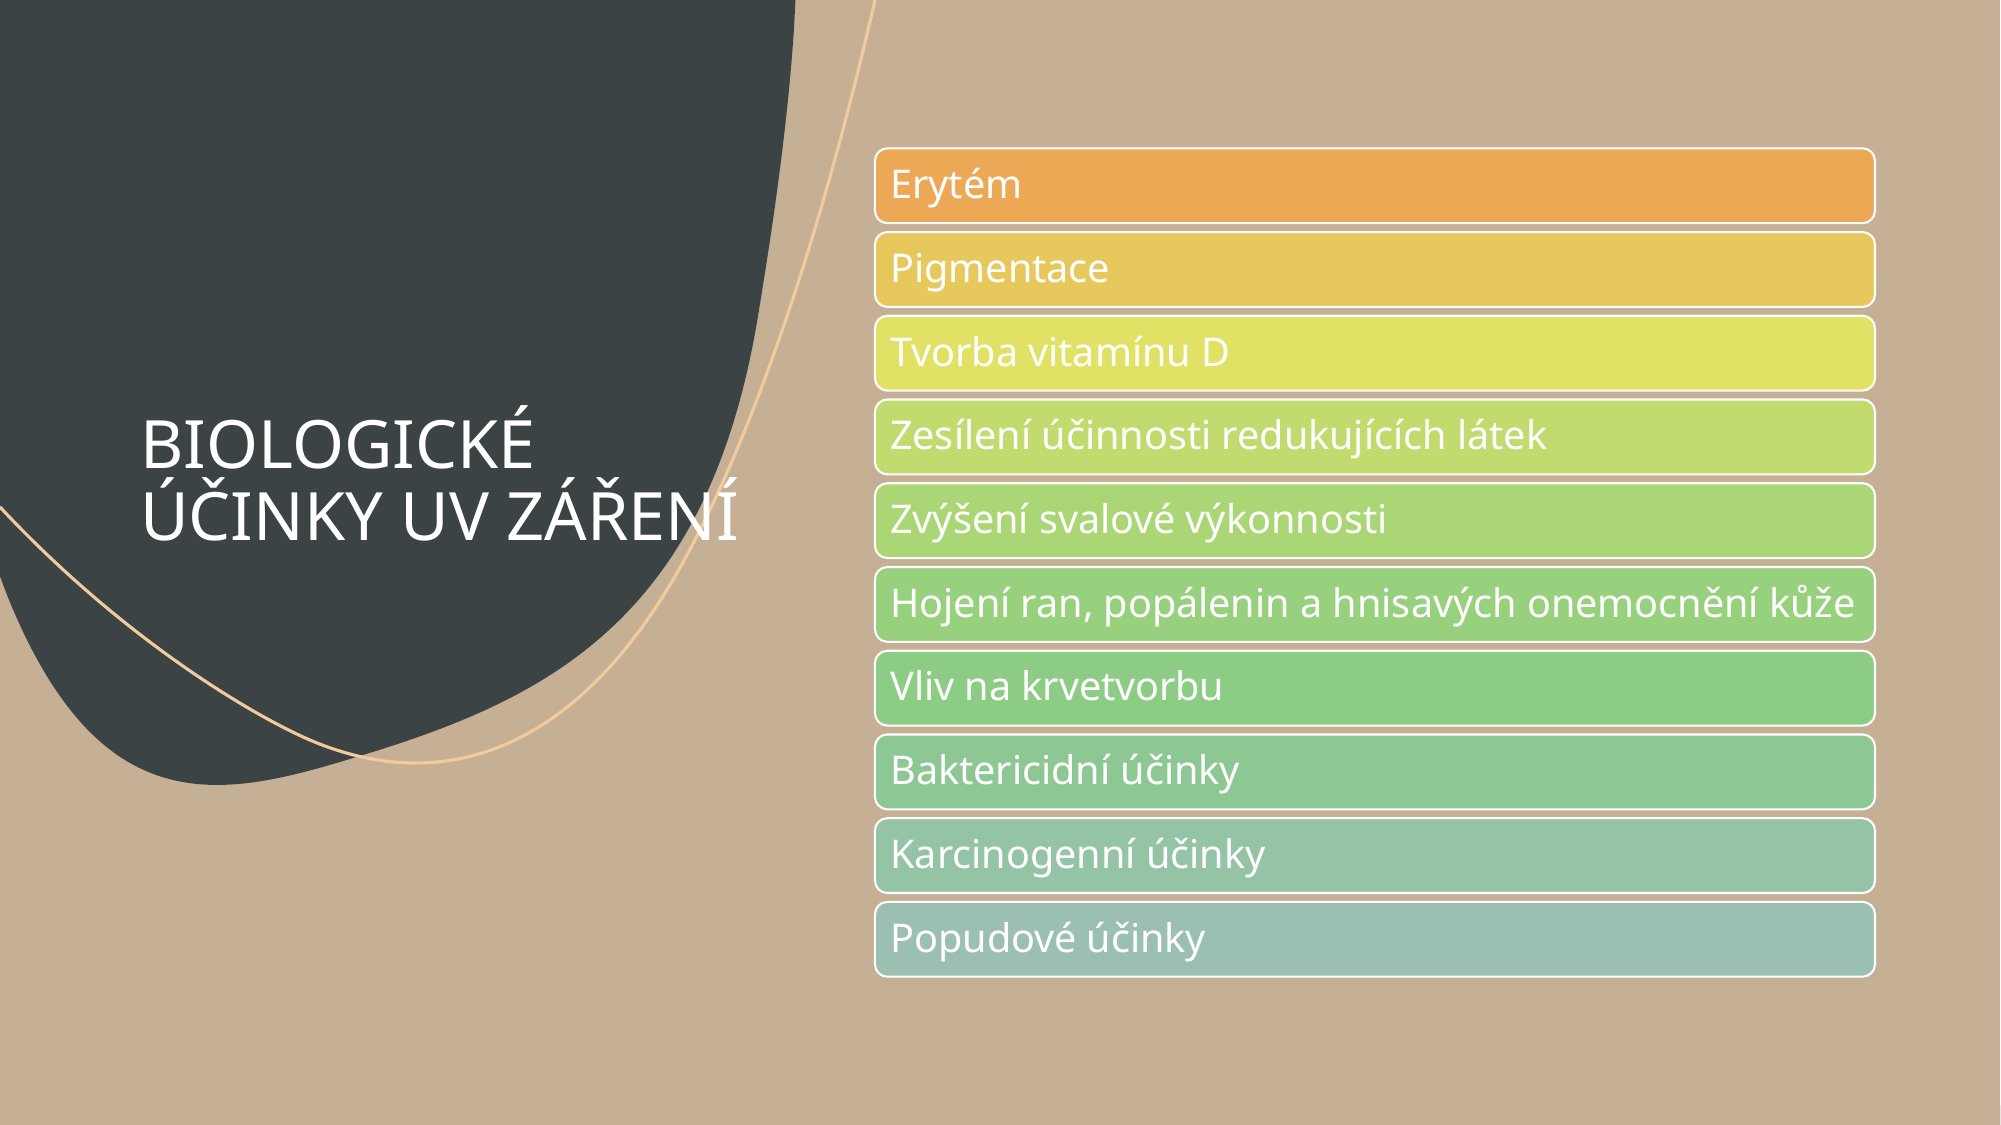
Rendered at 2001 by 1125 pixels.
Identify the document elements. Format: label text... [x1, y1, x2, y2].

text_box Tvorba vitamínu D [874, 315, 1876, 391]
text_box Baktericidní účinky [874, 734, 1876, 810]
text_box [0, 0, 2000, 1125]
text_box Vliv na krvetvorbu [874, 650, 1876, 726]
text_box Erytém [874, 148, 1876, 224]
text_box Popudové účinky [874, 901, 1876, 977]
text_box [0, 0, 873, 761]
text_box Zesílení účinnosti redukujících látek [874, 399, 1876, 475]
text_box Pigmentace [874, 232, 1876, 307]
title BIOLOGICKÉ ÚČINKY UV ZÁŘENÍ [125, 125, 774, 563]
text_box Zvýšení svalové výkonnosti [874, 483, 1876, 559]
text_box Karcinogenní účinky [874, 818, 1876, 894]
text_box Hojení ran, popálenin a hnisavých onemocnění kůže [874, 566, 1876, 642]
